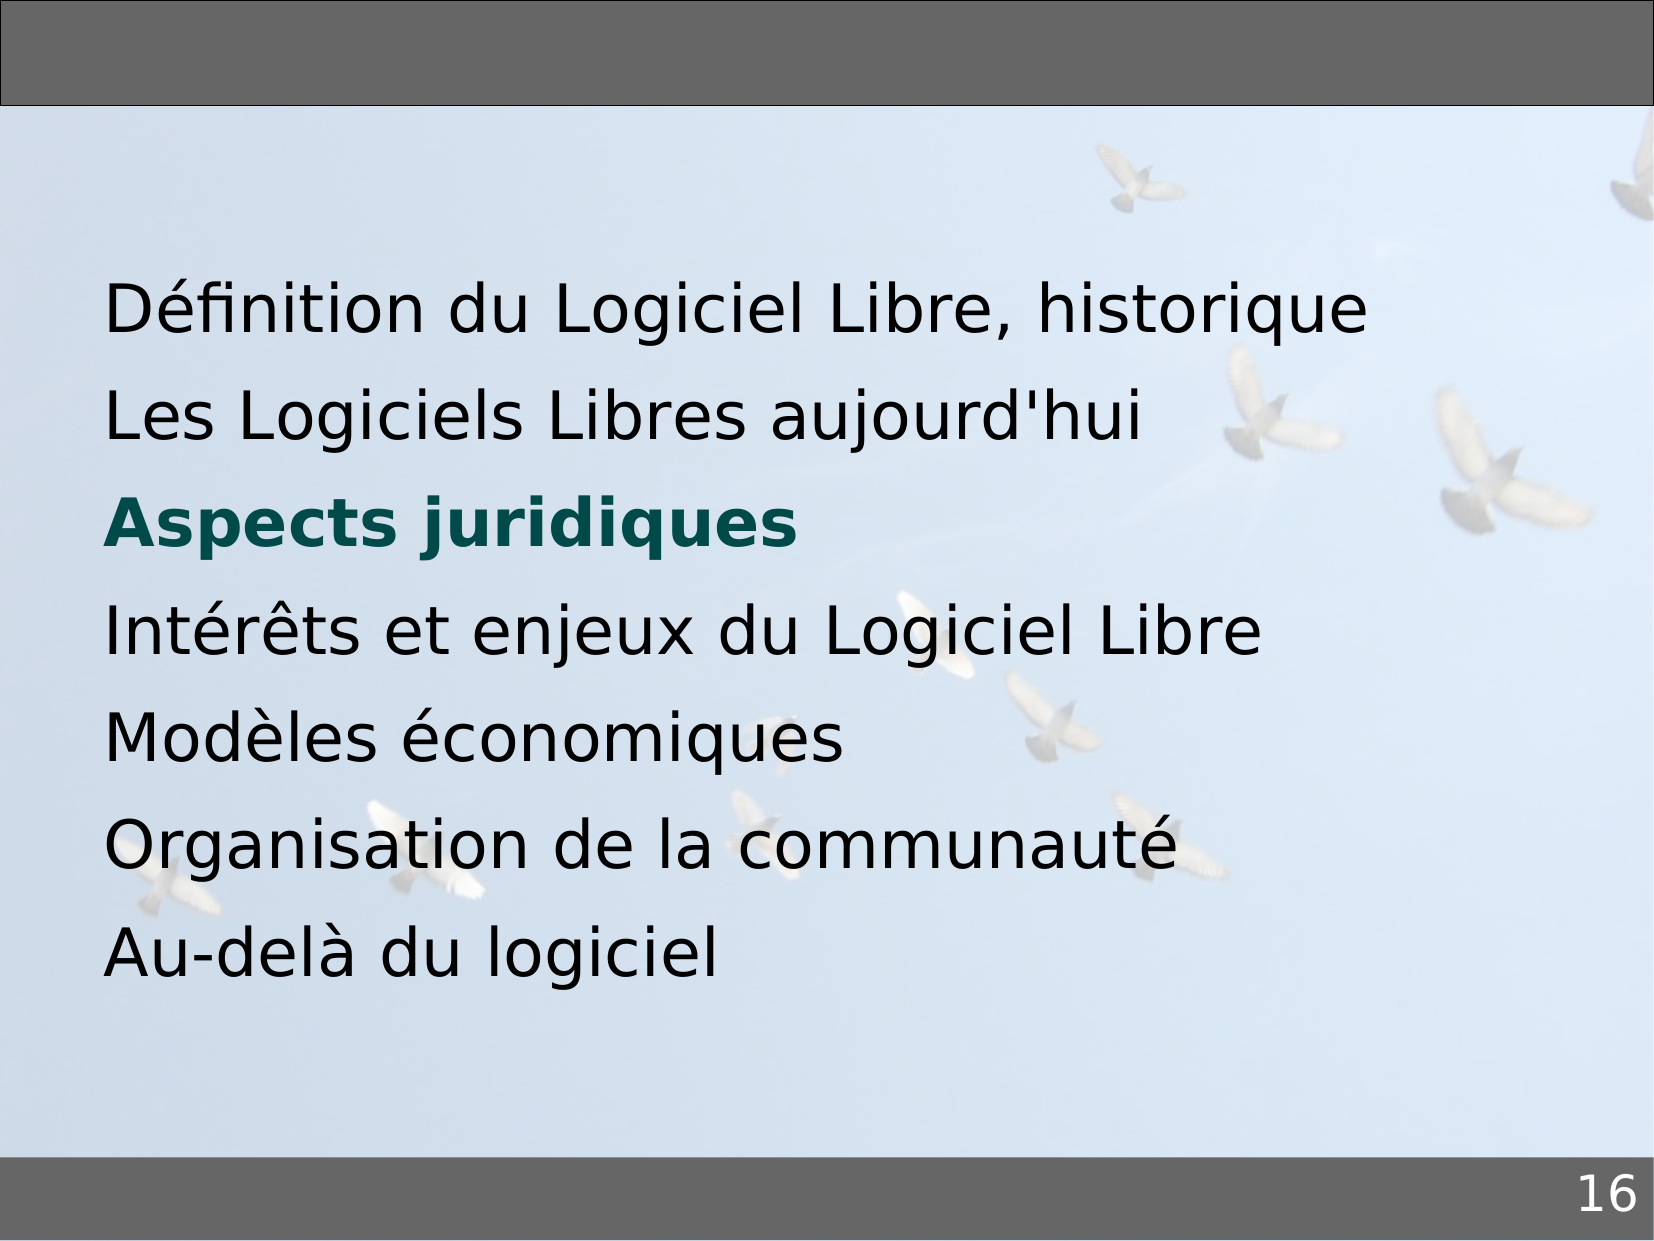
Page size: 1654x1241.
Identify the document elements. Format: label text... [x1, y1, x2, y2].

list Définition du Logiciel Libre, historique Les Logiciels Libres aujourd'hui Aspects juridiques Intérêts et enjeux du Logiciel Libre Modèles économiques Organisation de la communauté Au-delà du logiciel [86, 270, 1575, 992]
